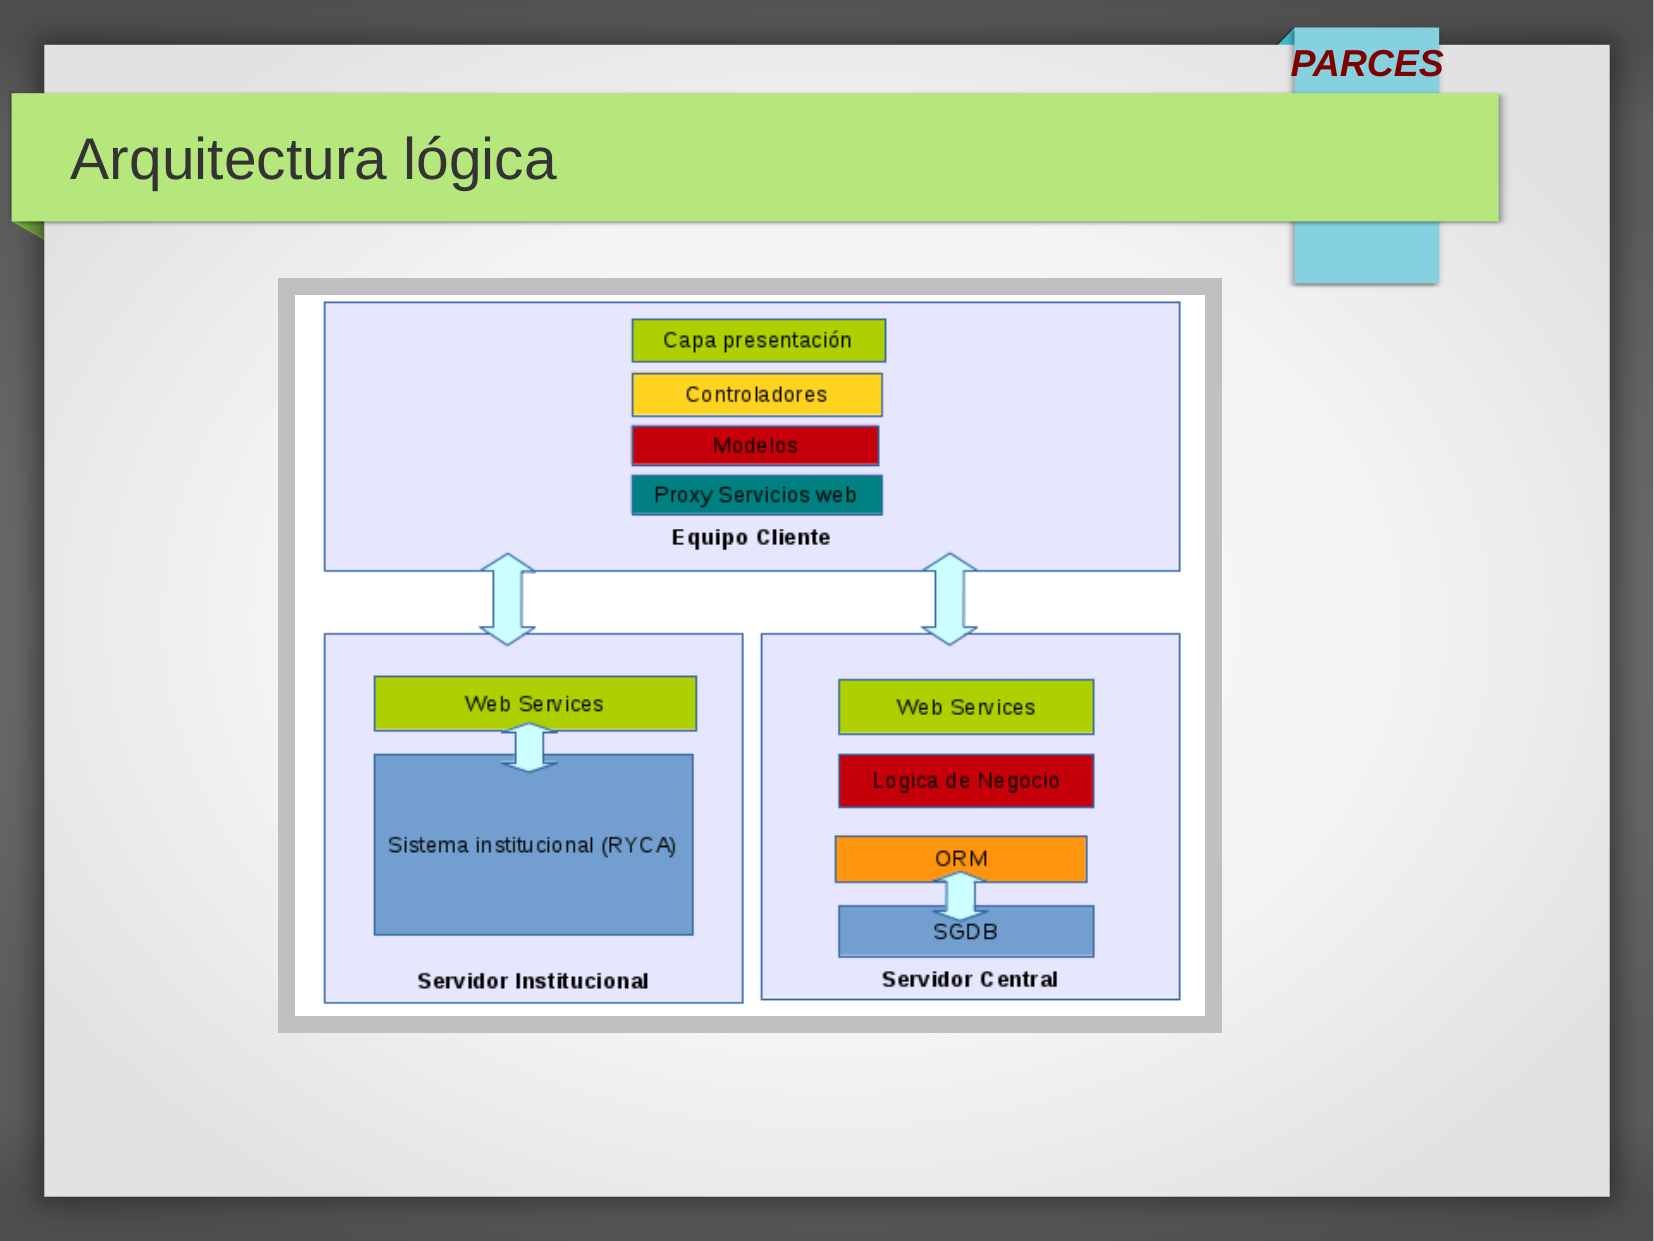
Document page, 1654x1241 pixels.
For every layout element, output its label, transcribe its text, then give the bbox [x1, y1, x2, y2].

title Arquitectura lógica [70, 106, 1229, 213]
picture [0, 0, 1654, 1241]
text_box PARCES [1275, 35, 1459, 94]
